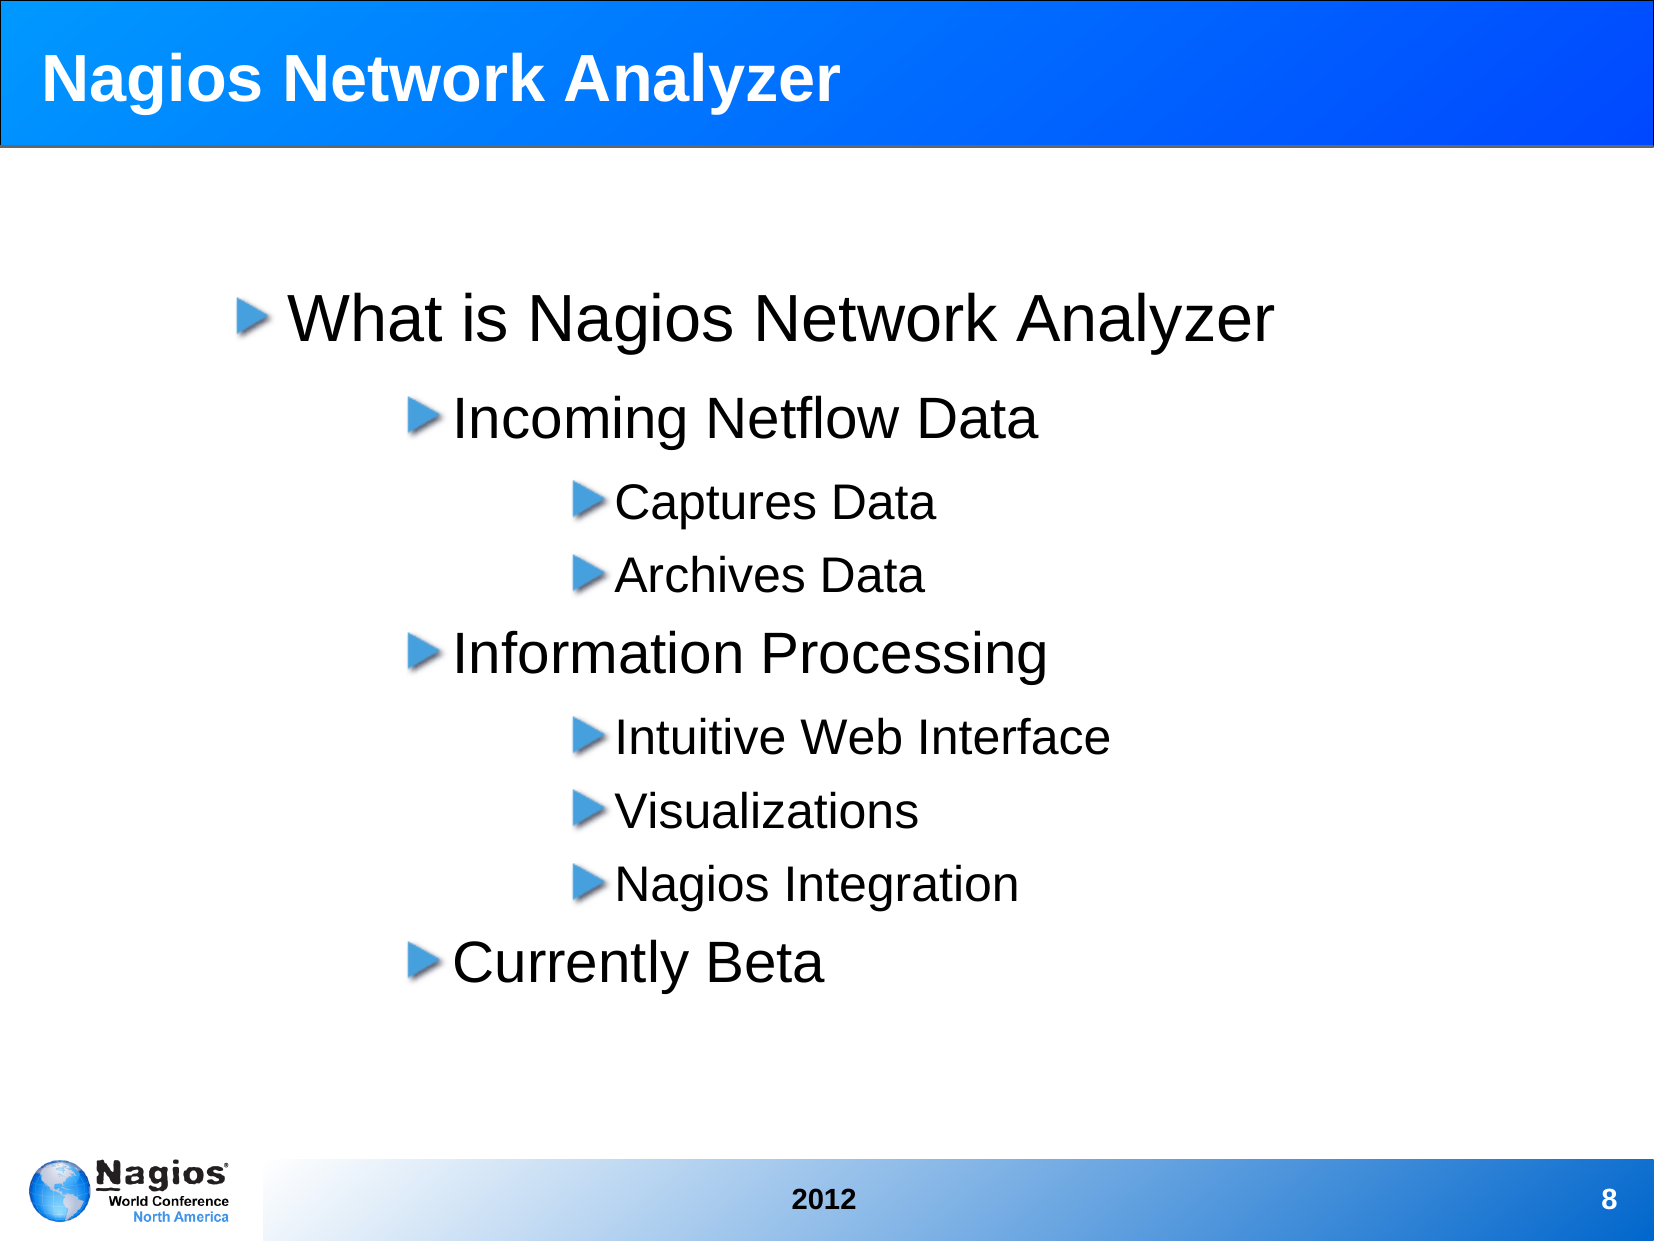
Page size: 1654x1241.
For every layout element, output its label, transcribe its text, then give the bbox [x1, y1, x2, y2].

list What is Nagios Network Analyzer Incoming Netflow Data Captures Data Archives Data Information Processing Intuitive Web Interface Visualizations Nagios Integration Currently Beta [216, 281, 1654, 1100]
picture [29, 1159, 229, 1235]
title Nagios Network Analyzer [41, 36, 1248, 120]
